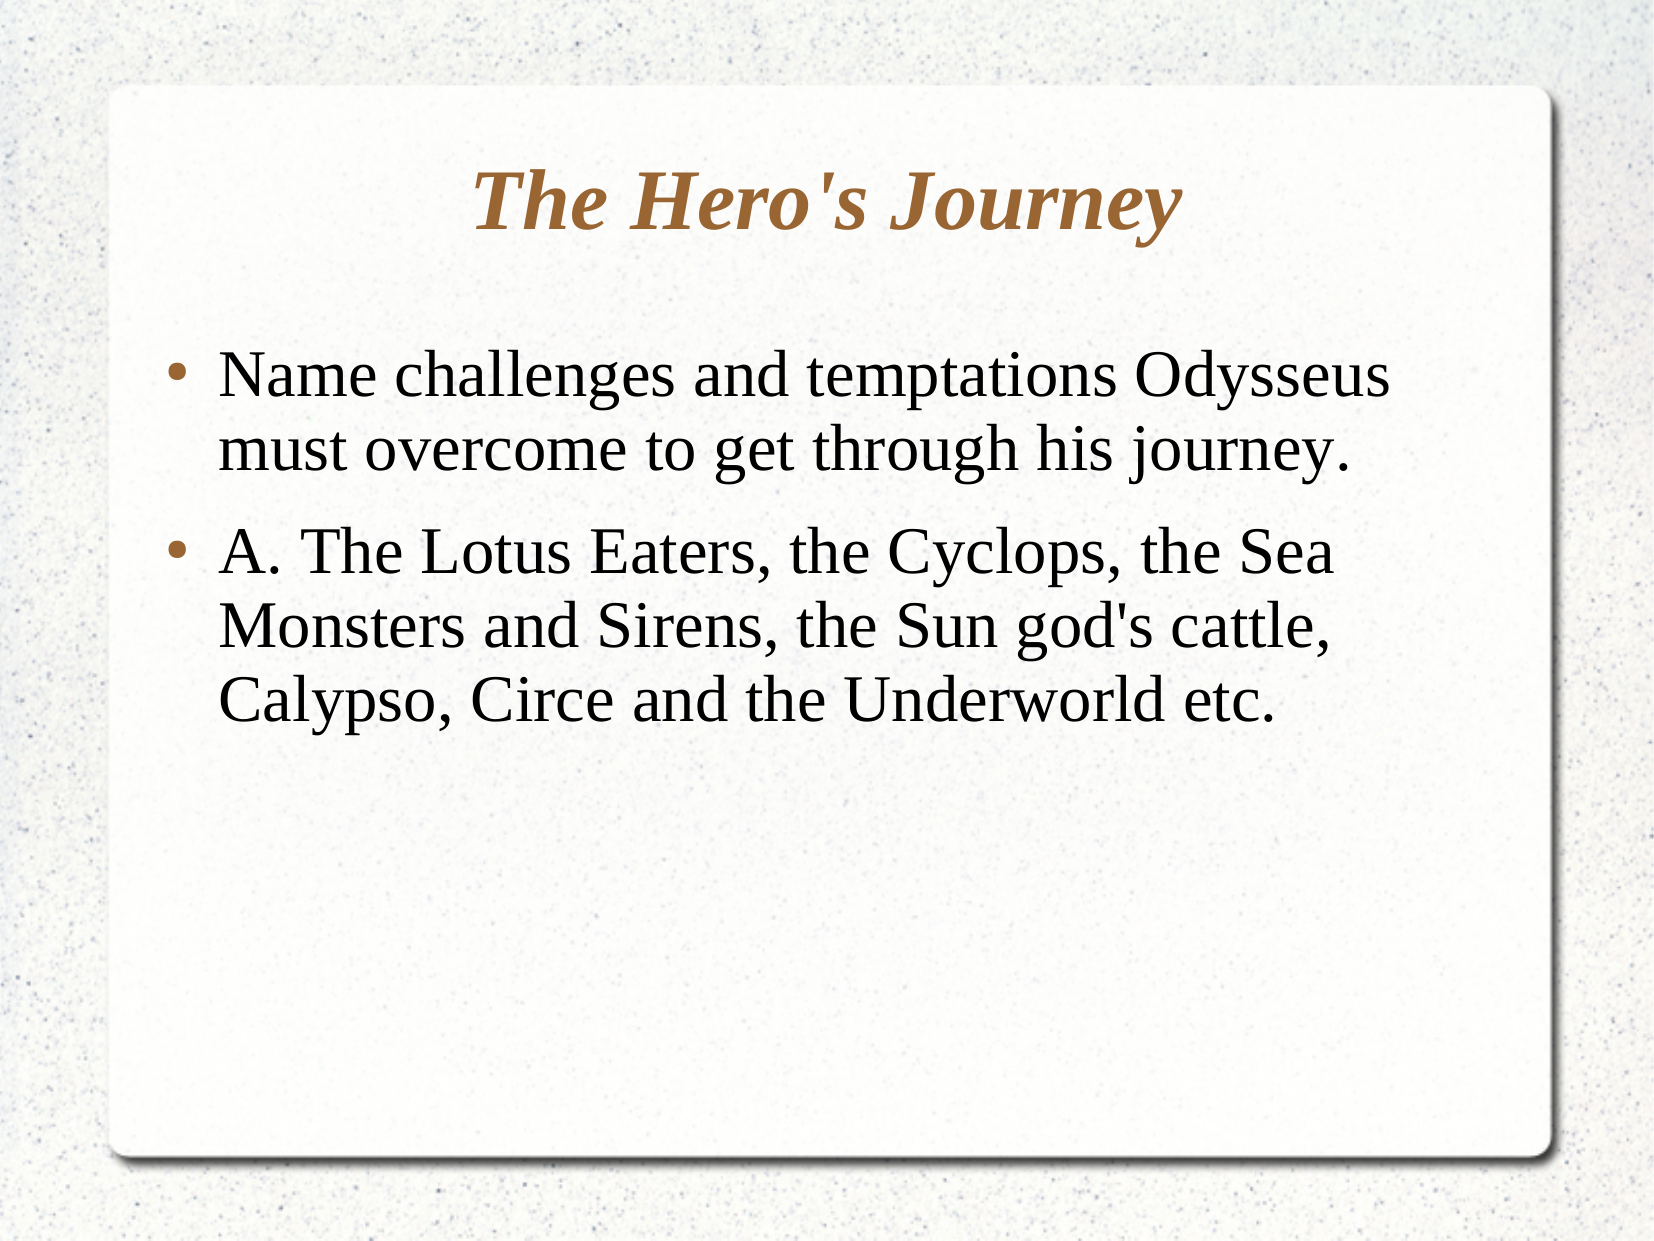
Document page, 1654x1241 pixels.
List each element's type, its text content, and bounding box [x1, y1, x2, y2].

list Name challenges and temptations Odysseus must overcome to get through his journey. A. The Lotus Eaters, the Cyclops, the Sea Monsters and Sirens, the Sun god's cattle, Calypso, Circe and the Underworld etc. [147, 336, 1506, 987]
picture [0, 0, 1654, 1241]
title The Hero's Journey [118, 96, 1536, 304]
